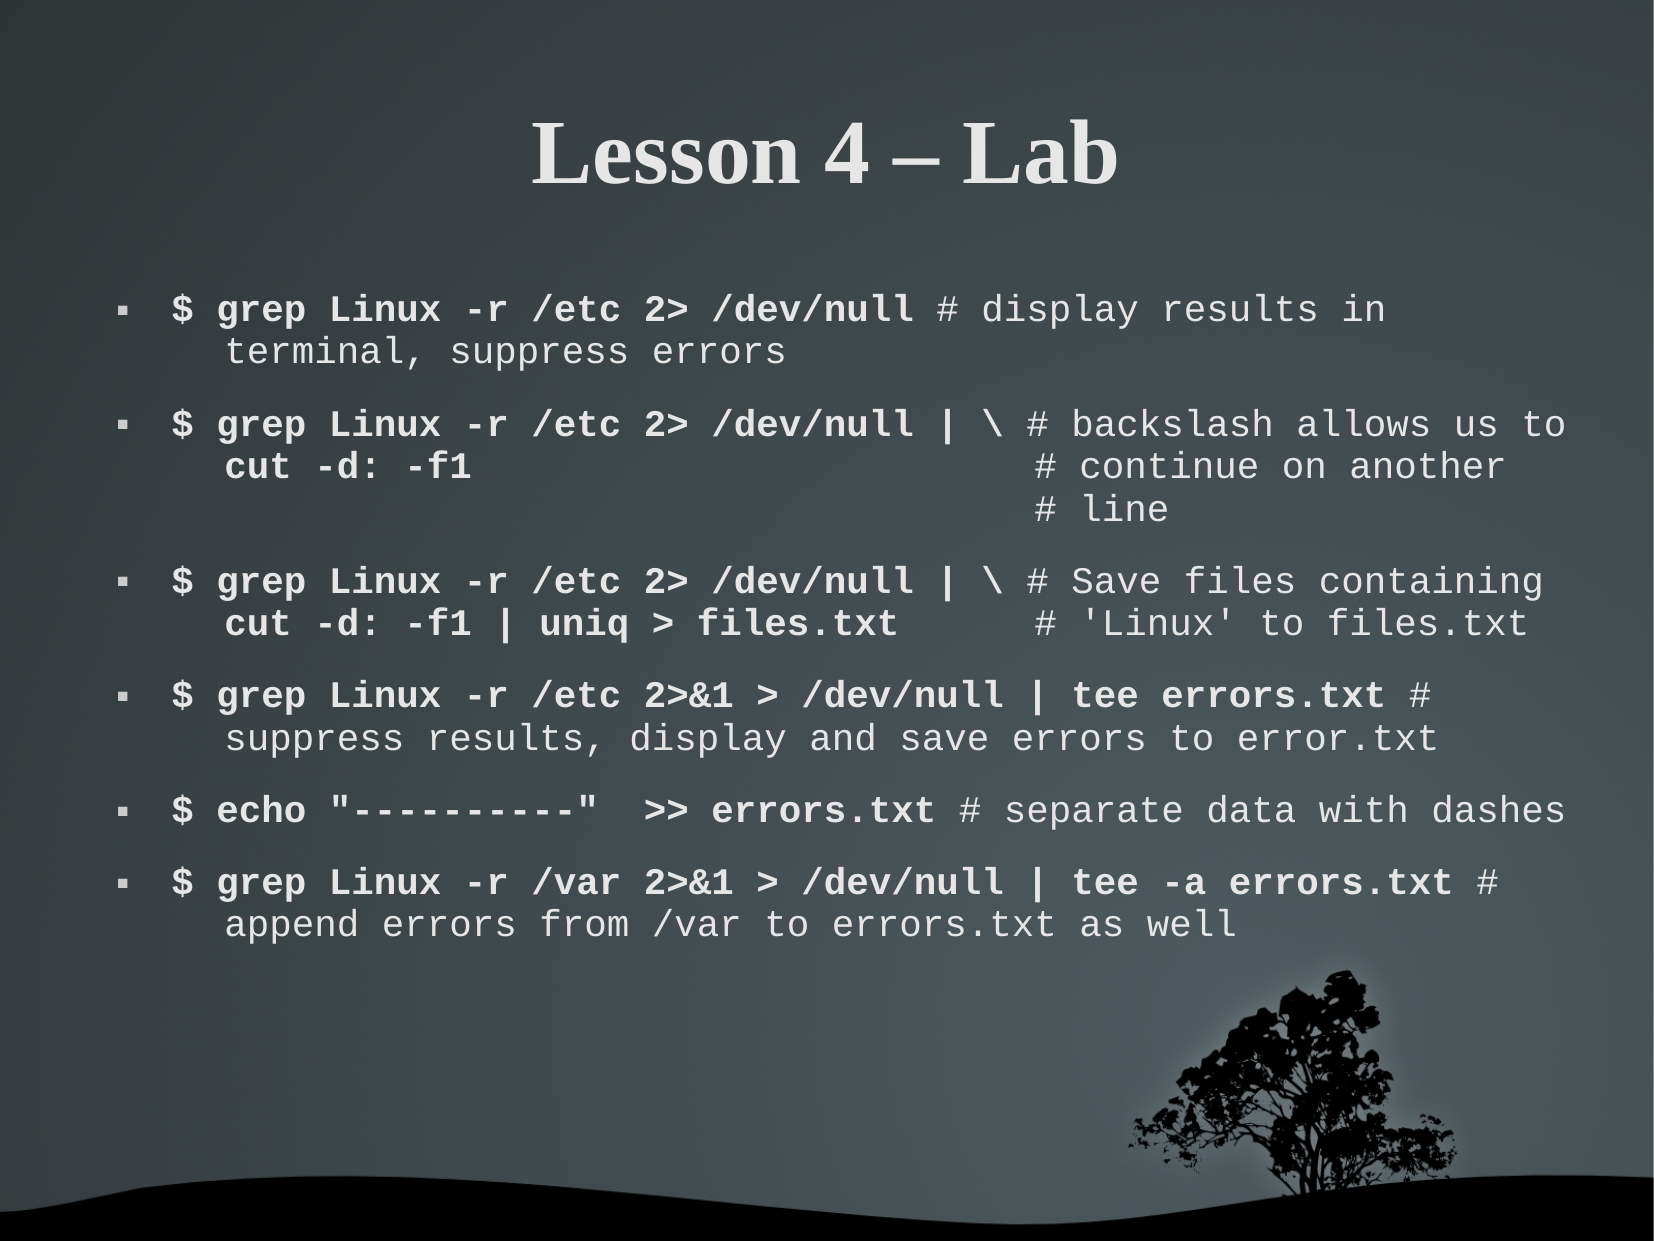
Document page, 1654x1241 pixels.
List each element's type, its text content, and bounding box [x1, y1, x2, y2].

list $ grep Linux -r /etc 2> /dev/null # display results in terminal, suppress errors $ grep Linux -r /etc 2> /dev/null | \ # backslash allows us to cut -d: -f1 # continue on another # line $ grep Linux -r /etc 2> /dev/null | \ # Save files containing cut -d: -f1 | uniq > files.txt # 'Linux' to files.txt $ grep Linux -r /etc 2>&1 > /dev/null | tee errors.txt # suppress results, display and save errors to error.txt $ echo "----------" >> errors.txt # separate data with dashes $ grep Linux -r /var 2>&1 > /dev/null | tee -a errors.txt # append errors from /var to errors.txt as well [82, 290, 1571, 1109]
picture [0, 0, 1654, 1241]
title Lesson 4 – Lab [82, 49, 1571, 257]
